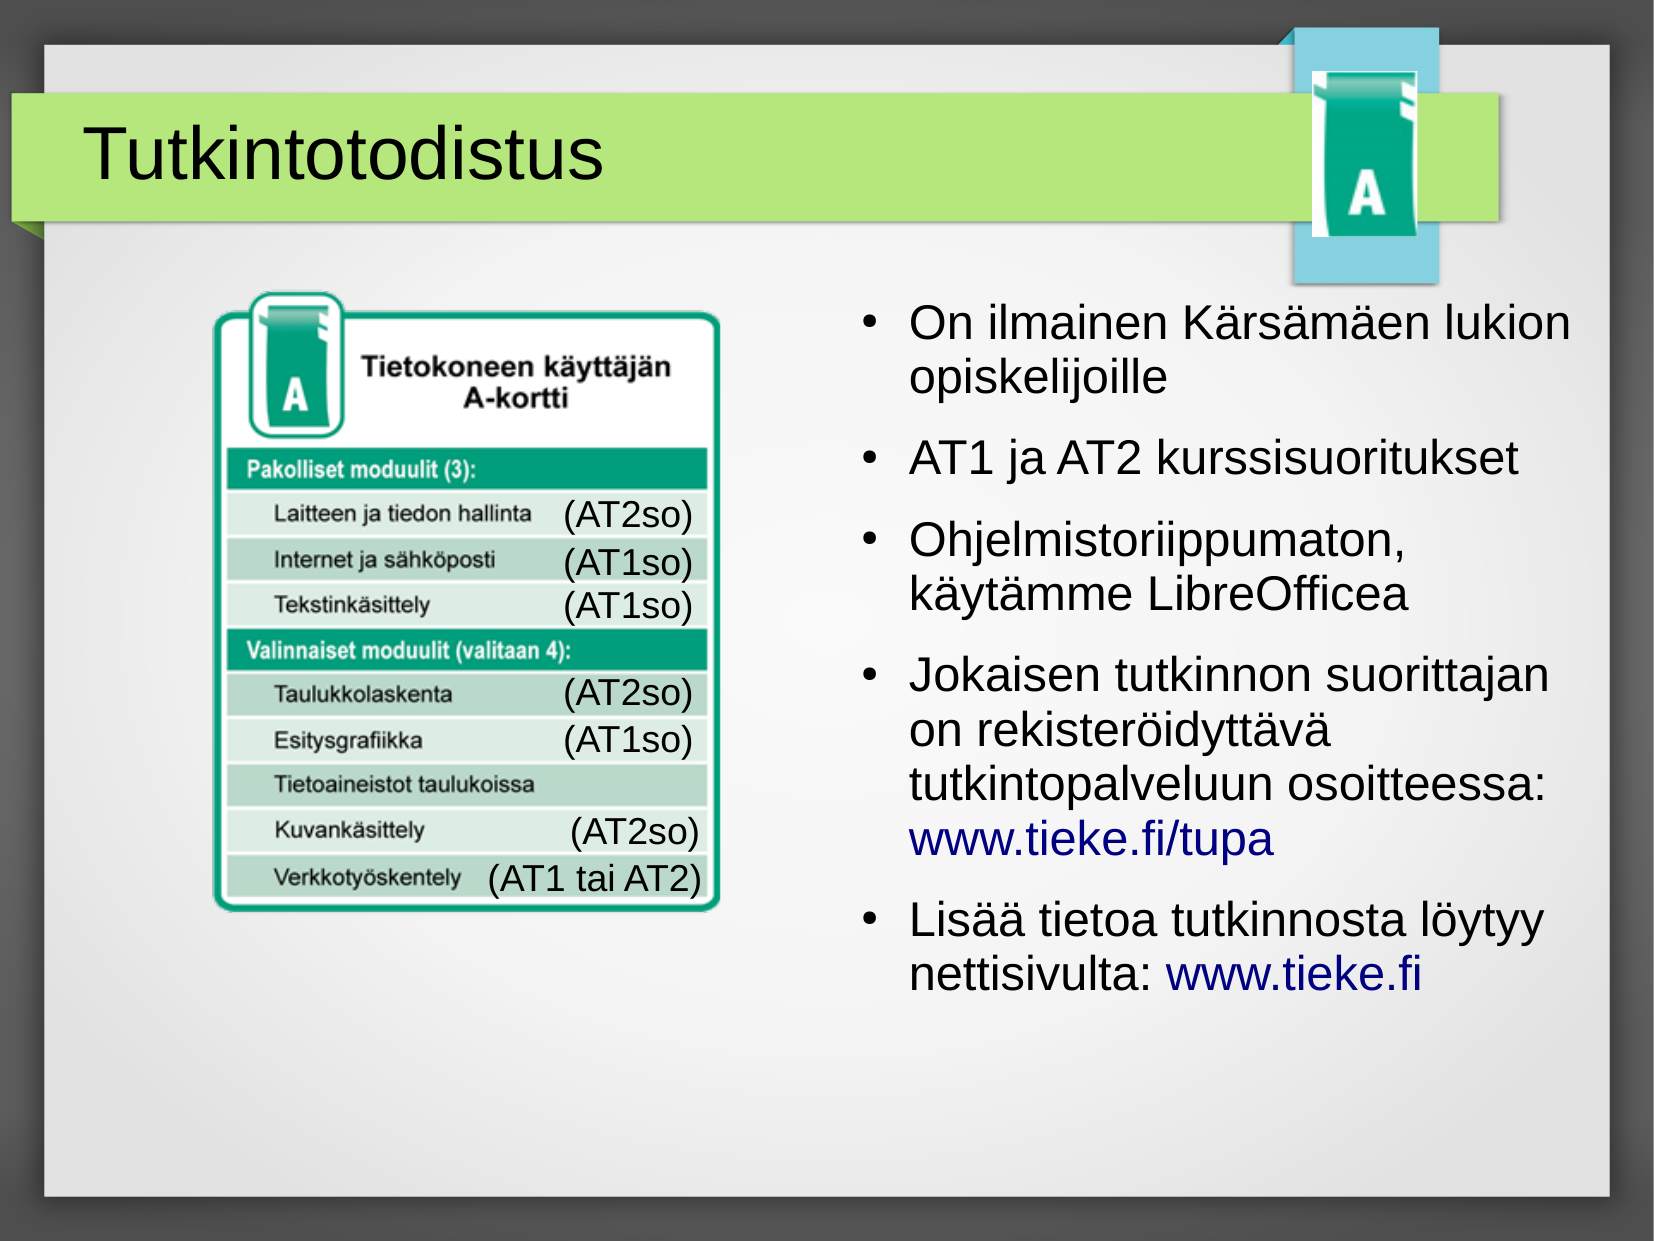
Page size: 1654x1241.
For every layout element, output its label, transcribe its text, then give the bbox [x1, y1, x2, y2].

text_box (AT2so) [548, 663, 709, 721]
text_box (AT1 tai AT2) [472, 850, 752, 908]
text_box (AT1so) [548, 721, 709, 768]
text_box (AT1so) [548, 544, 709, 591]
title Tutkintotodistus [82, 94, 1264, 213]
picture [0, 0, 1654, 1241]
list On ilmainen Kärsämäen lukion opiskelijoille AT1 ja AT2 kurssisuoritukset Ohjelmistoriippumaton, käytämme LibreOfficea Jokaisen tutkinnon suorittajan on rekisteröidyttävä tutkintopalveluun osoitteessa: www.tieke.fi/tupa Lisää tietoa tutkinnosta löytyy nettisivulta: www.tieke.fi [845, 295, 1572, 1015]
text_box (AT2so) [548, 486, 709, 544]
text_box (AT2so) [555, 803, 716, 850]
text_box (AT1so) [548, 591, 709, 634]
